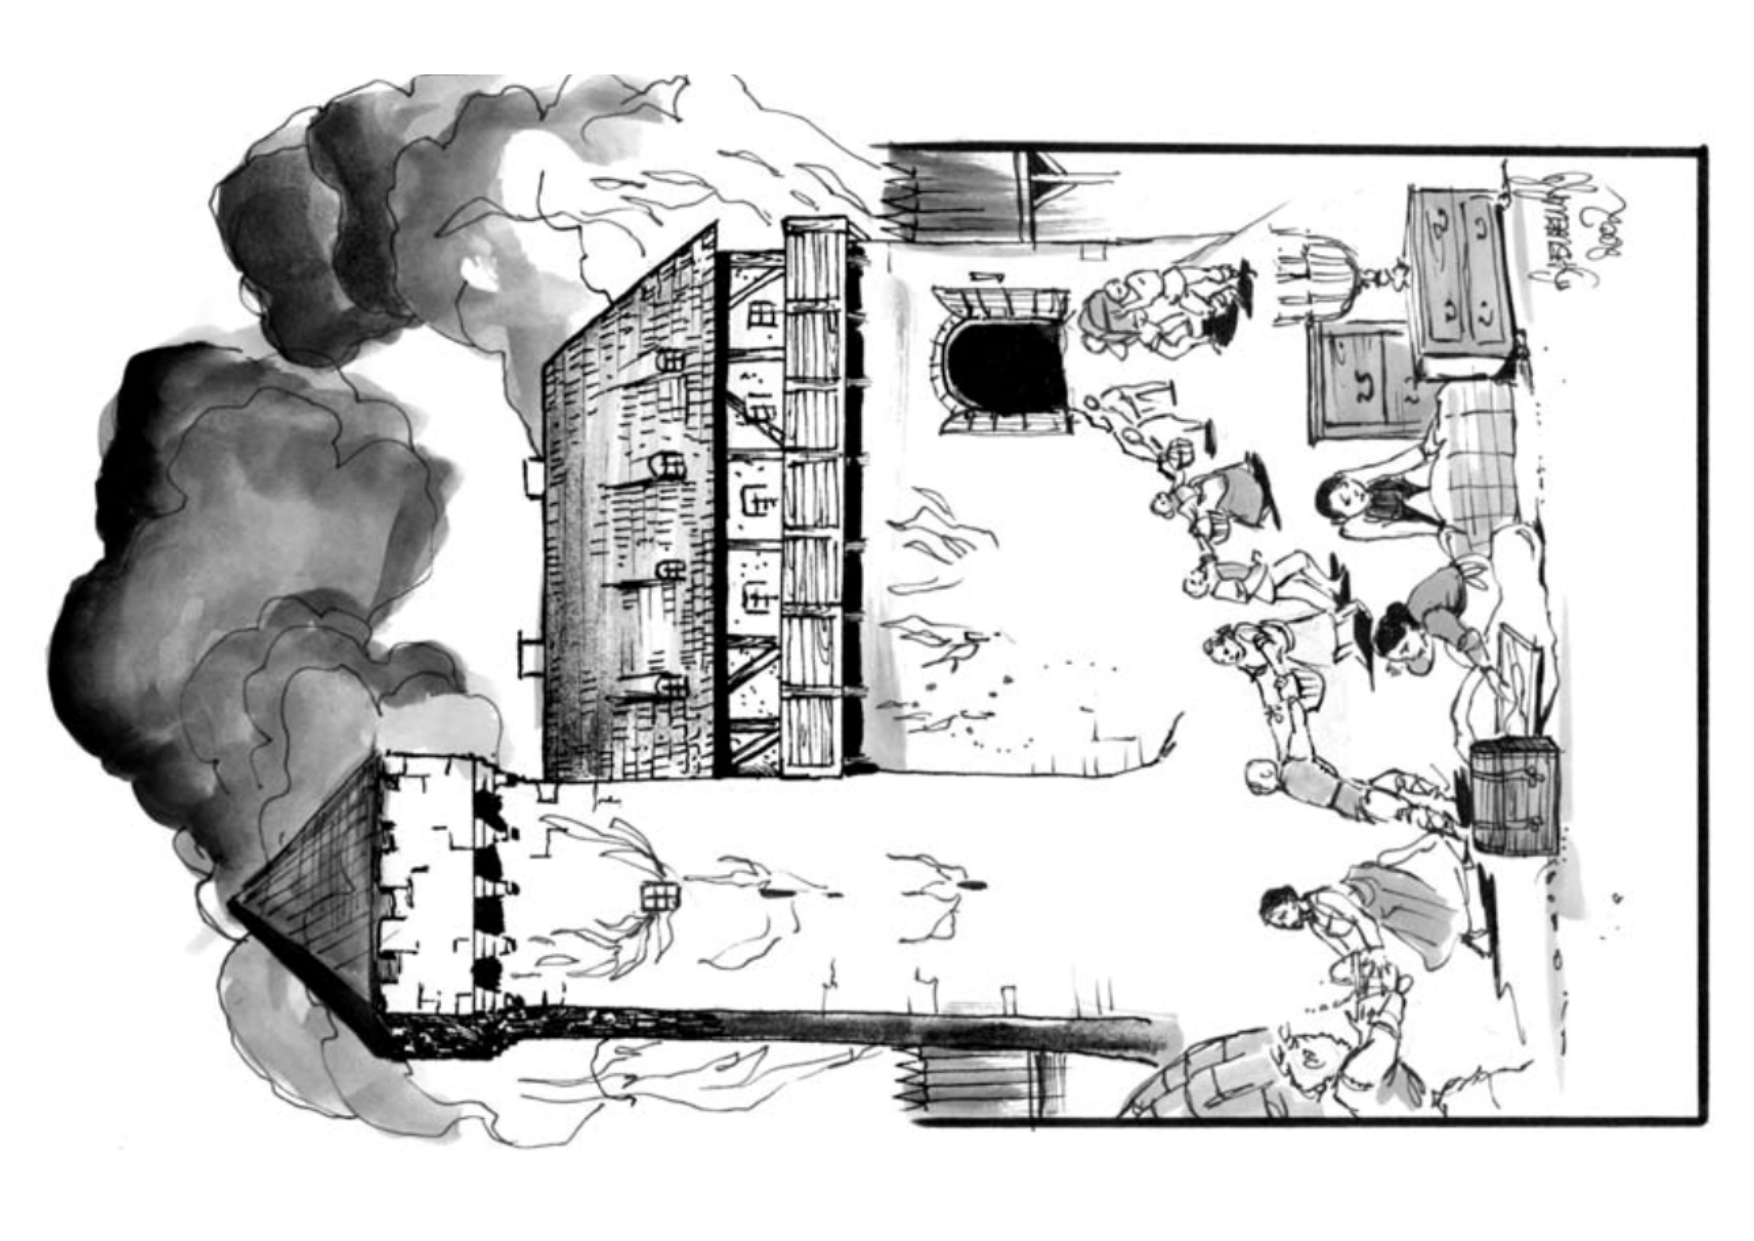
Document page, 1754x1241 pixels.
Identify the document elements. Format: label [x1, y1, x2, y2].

picture [32, 73, 1722, 1167]
